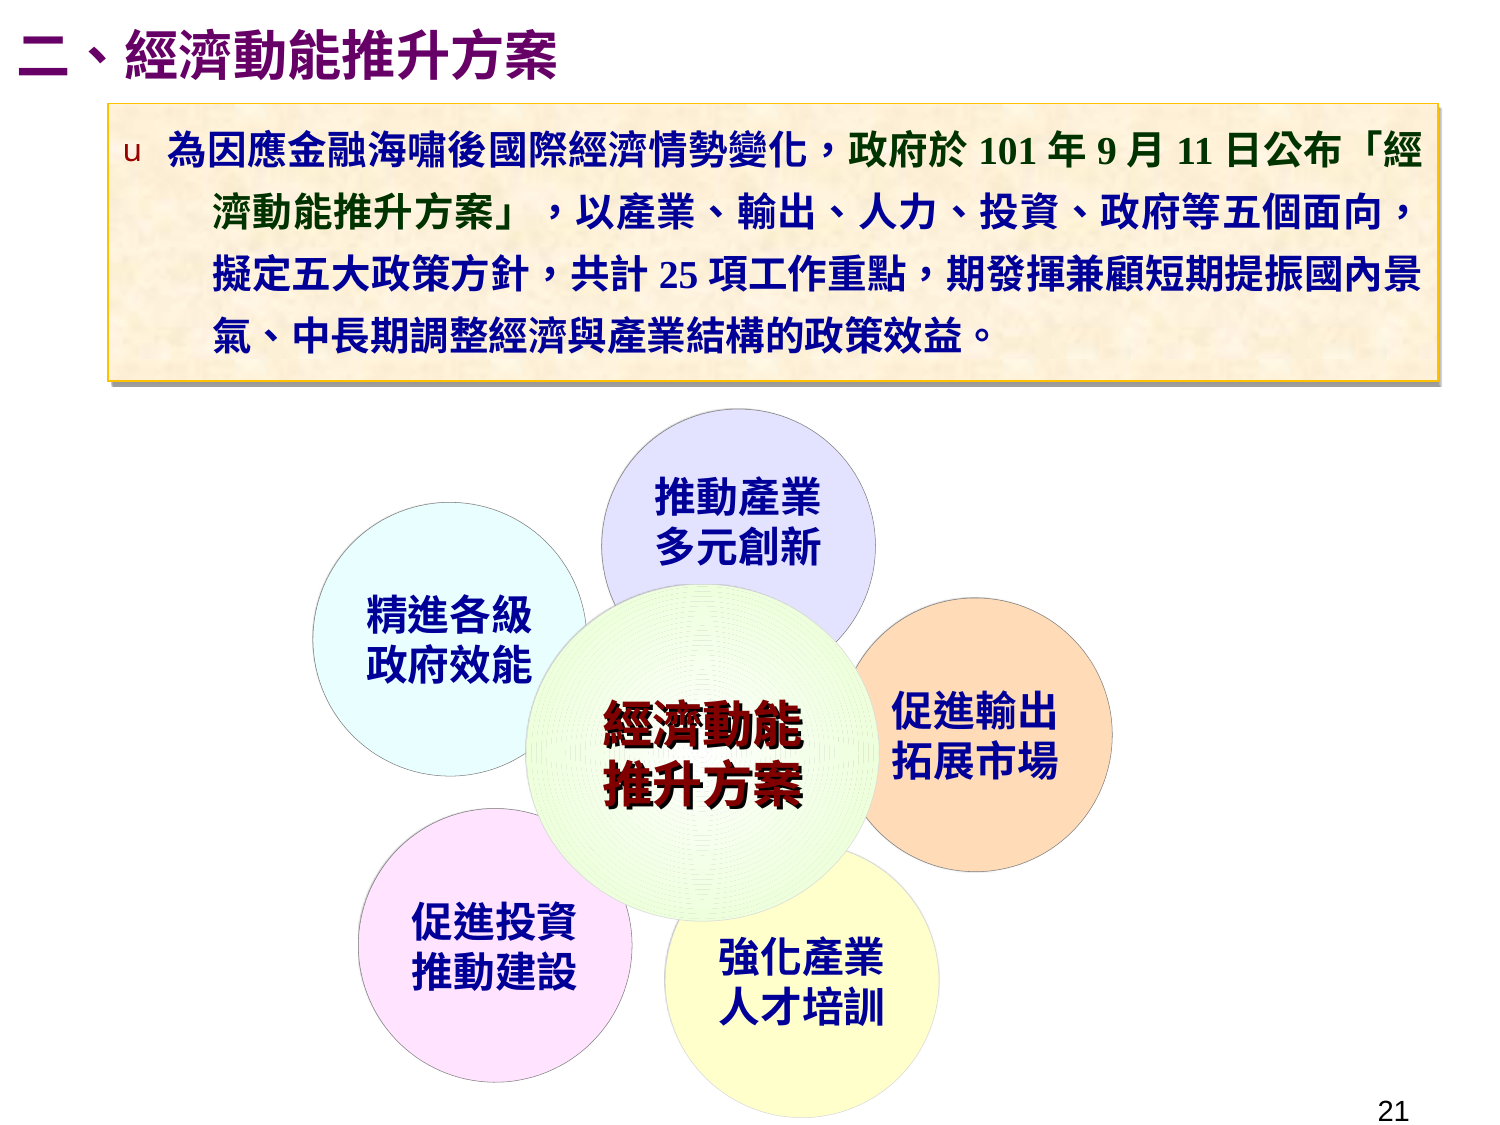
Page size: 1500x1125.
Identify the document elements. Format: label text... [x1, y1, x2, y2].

text_box 二、經濟動能推升方案 [16, 20, 953, 107]
text_box 推動產業 多元創新 [601, 409, 876, 642]
text_box 精進各級 政府效能 [312, 502, 586, 777]
text_box 促進投資 推動建設 [358, 808, 633, 1083]
text_box 促進輸出 拓展市場 [856, 597, 1113, 872]
text_box 20 [1362, 1084, 1500, 1125]
text_box 強化產業 人才培訓 [665, 851, 939, 1118]
text_box 經濟動能 推升方案 [525, 584, 880, 922]
text_box 為因應金融海嘯後國際經濟情勢變化，政府於101年9月11日公布「經濟動能推升方案」，以產業、輸出、人力、投資、政府等五個面向，擬定五大政策方針，共計25項工作重點，期發揮兼顧短期提振國內景氣、中長期調整經濟與產業結構的政策效益。 [107, 103, 1438, 381]
